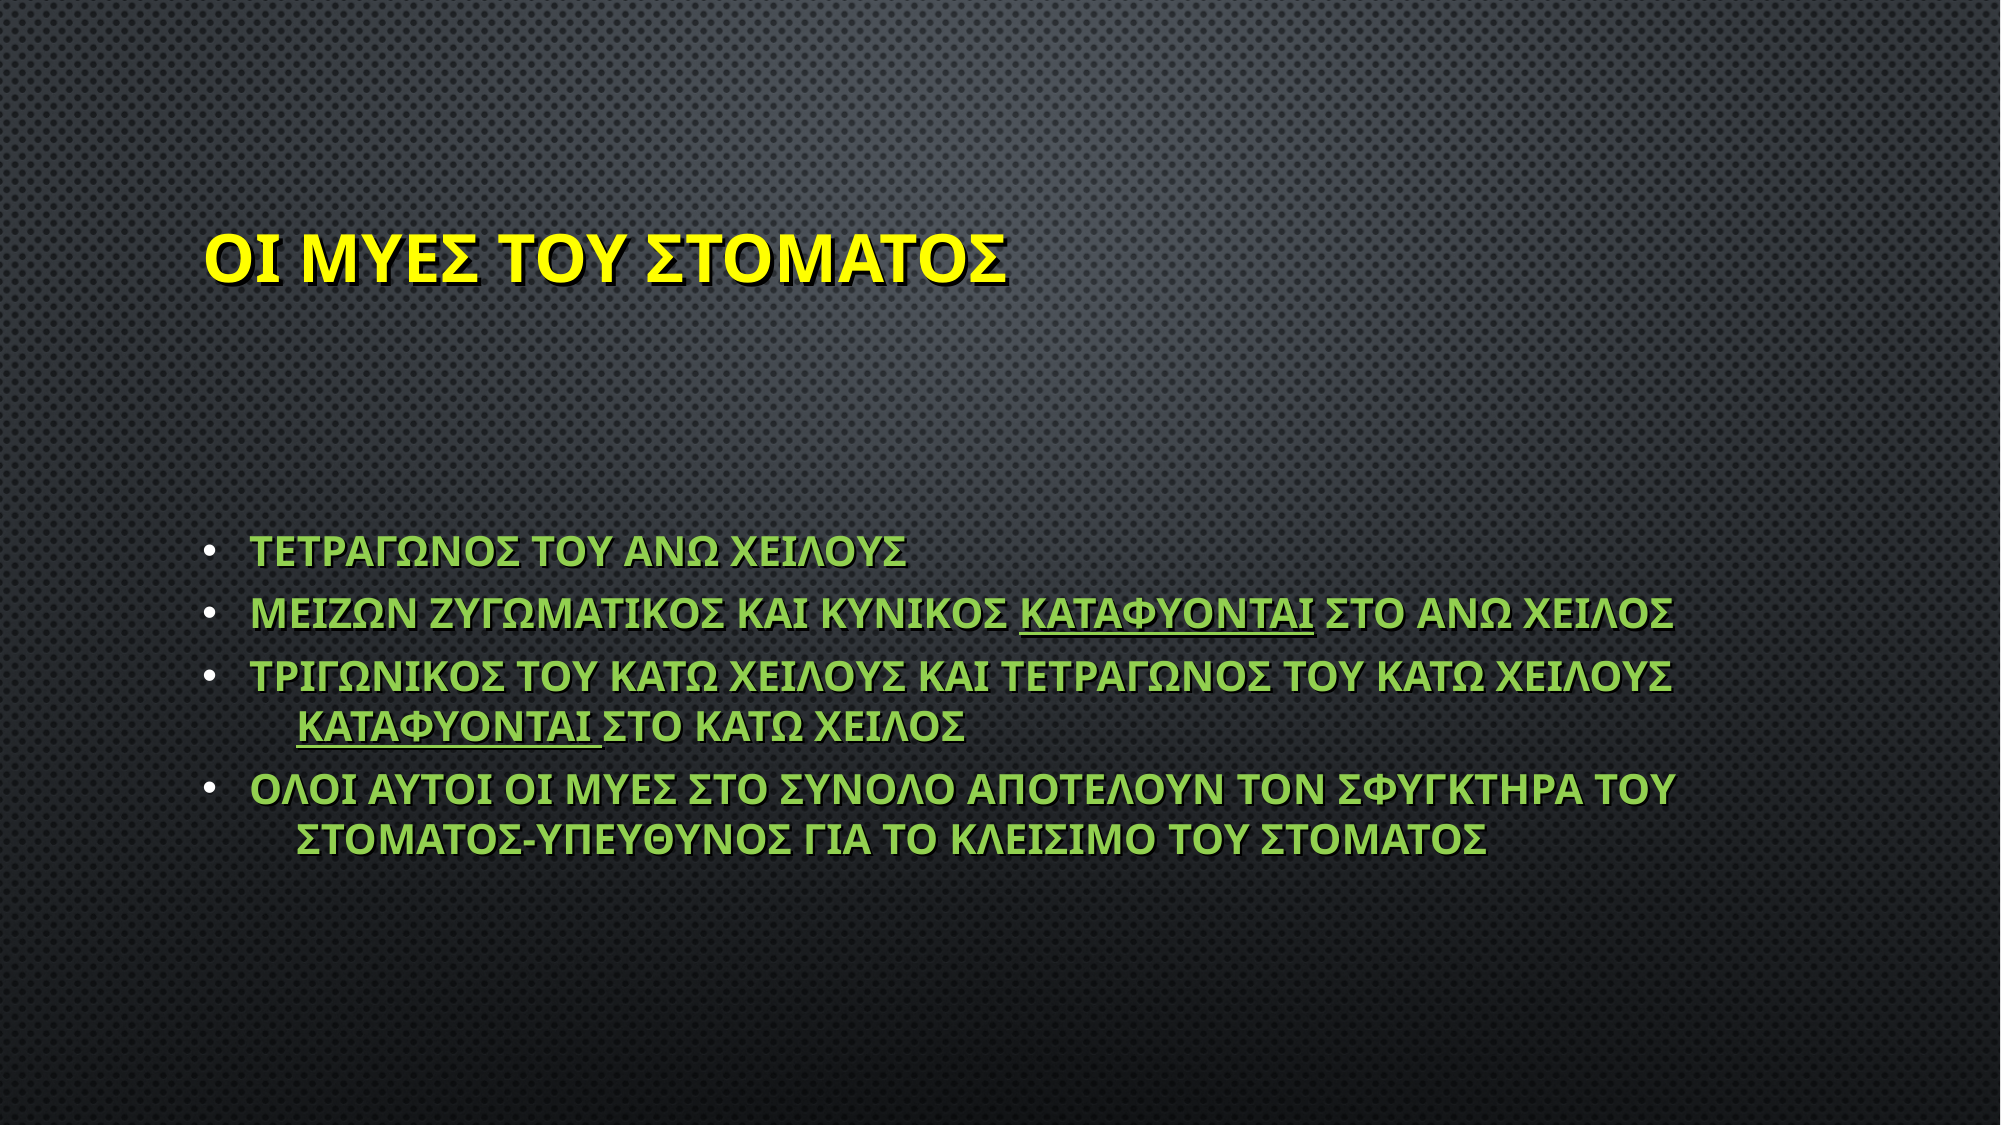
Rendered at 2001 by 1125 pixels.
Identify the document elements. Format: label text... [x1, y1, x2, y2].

list ΤΕΤΡΑΓΩΝΟΣ ΤΟΥ ΑΝΩ ΧΕΙΛΟΥΣ ΜΕΙΖΩΝ ΖΥΓΩΜΑΤΙΚΟΣ ΚΑΙ ΚΥΝΙΚΟΣ ΚΑΤΑΦΥΟΝΤΑΙ ΣΤΟ ΑΝΩ ΧΕΙΛΟΣ ΤΡΙΓΩΝΙΚΟΣ ΤΟΥ ΚΑΤΩ ΧΕΙΛΟΥΣ ΚΑΙ ΤΕΤΡΑΓΩΝΟΣ ΤΟΥ ΚΑΤΩ ΧΕΙΛΟΥΣ ΚΑΤΑΦΥΟΝΤΑΙ ΣΤΟ ΚΑΤΩ ΧΕΙΛΟΣ ΟΛΟΙ ΑΥΤΟΙ ΟΙ ΜΥΕΣ ΣΤΟ ΣΥΝΟΛΟ ΑΠΟΤΕΛΟΥΝ ΤΟΝ ΣΦΥΓΚΤΗΡΑ ΤΟΥ ΣΤΟΜΑΤΟΣ-ΥΠΕΥΘΥΝΟΣ ΓΙΑ ΤΟ ΚΛΕΙΣΙΜΟ ΤΟΥ ΣΤΟΜΑΤΟΣ [187, 437, 1813, 950]
title ΟΙ ΜΥΕΣ ΤΟΥ ΣΤΟΜΑΤΟΣ [187, 99, 1069, 413]
